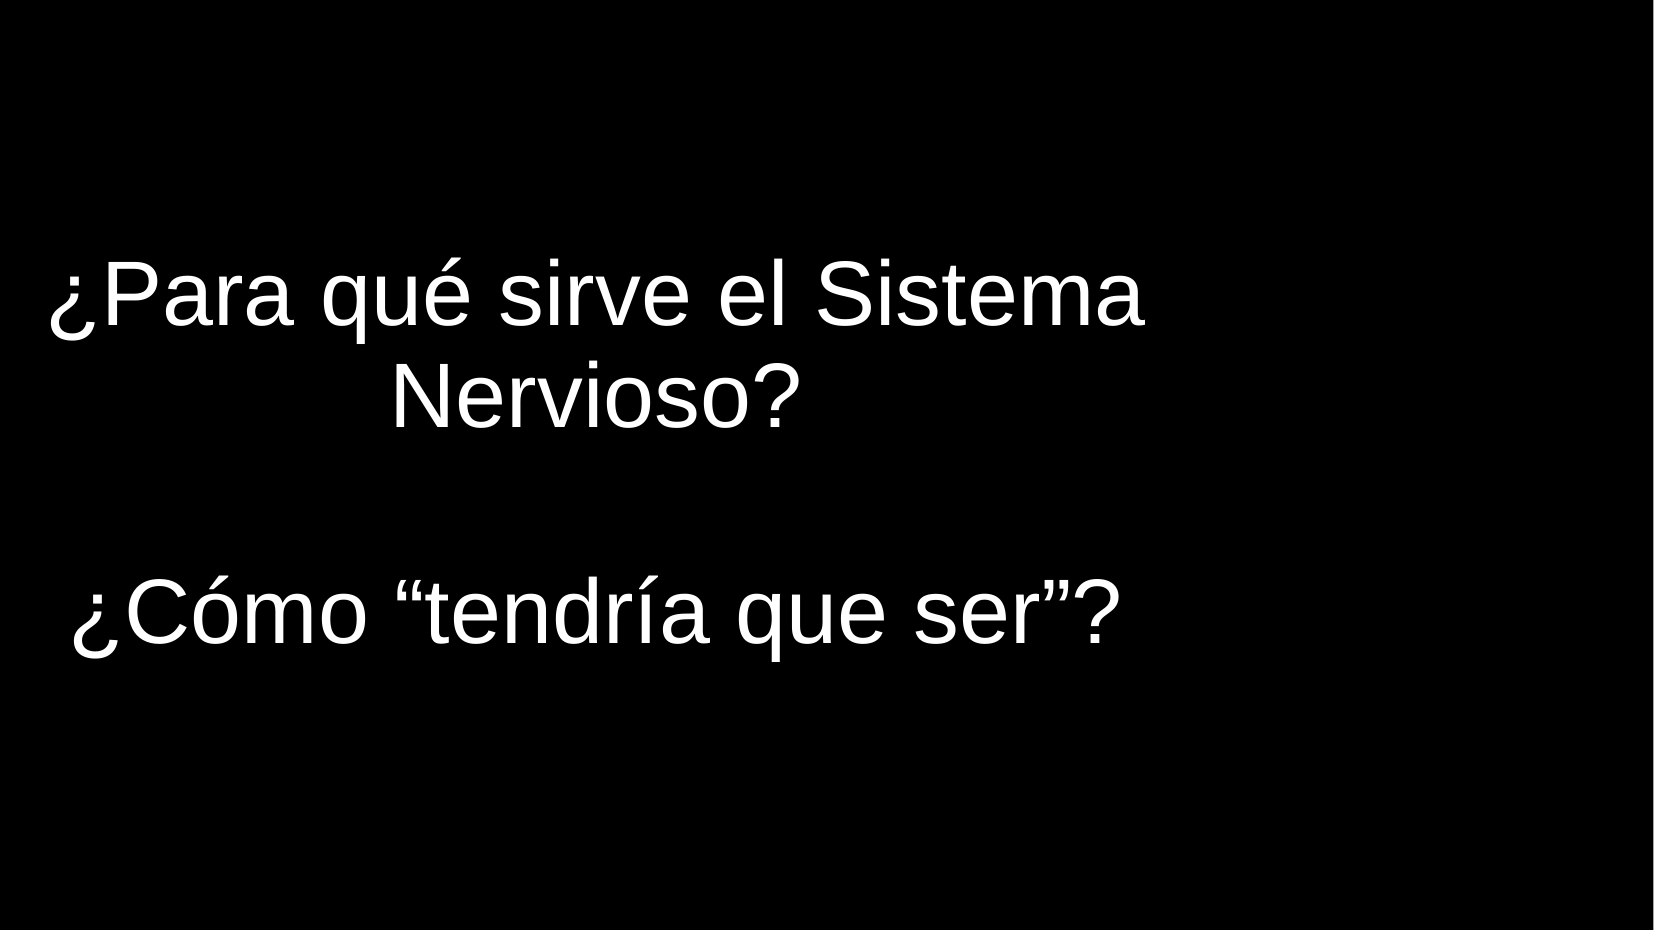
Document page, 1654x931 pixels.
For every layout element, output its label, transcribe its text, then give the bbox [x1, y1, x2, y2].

title ¿Cómo “tendría que ser”? [0, 534, 1341, 690]
title ¿Para qué sirve el Sistema Nervioso? [0, 242, 1341, 448]
